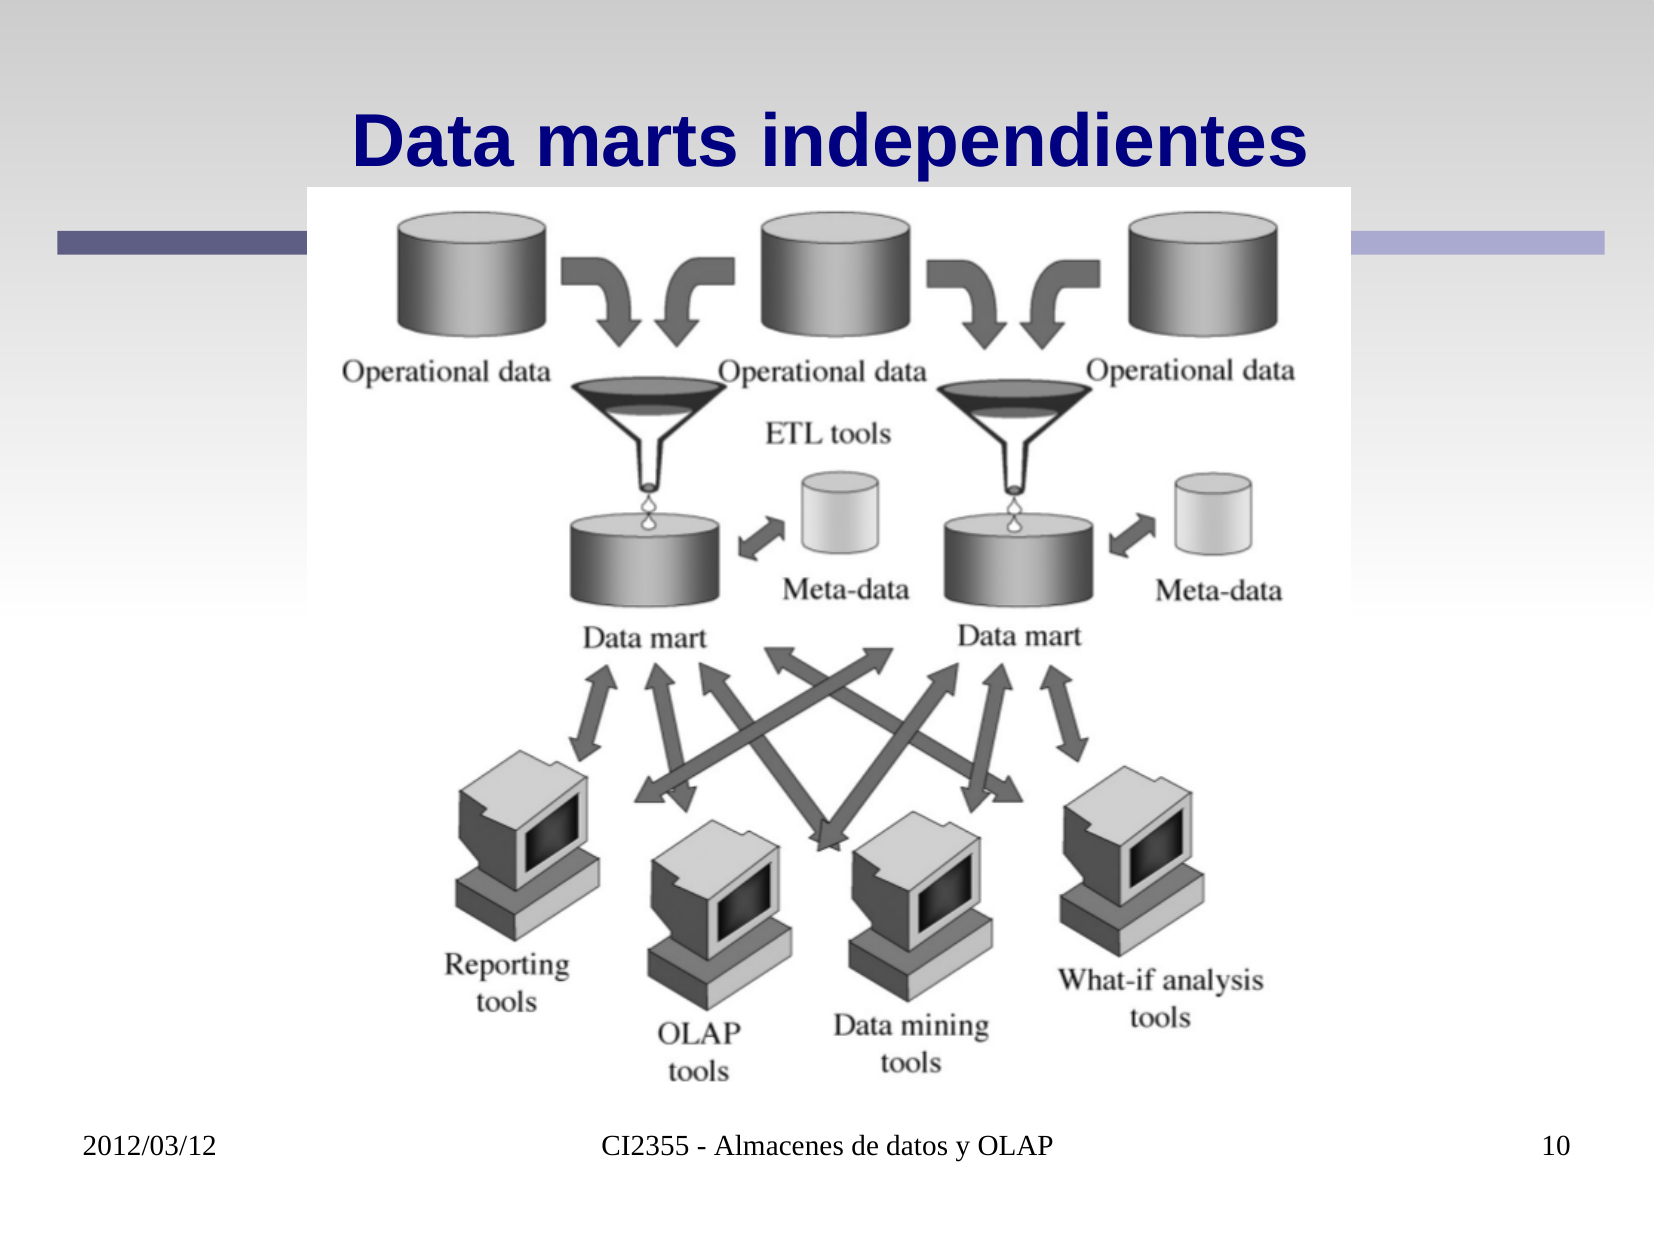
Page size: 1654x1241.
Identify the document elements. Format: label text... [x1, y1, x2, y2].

picture [307, 187, 1351, 1111]
title Data marts independientes [86, 55, 1576, 226]
